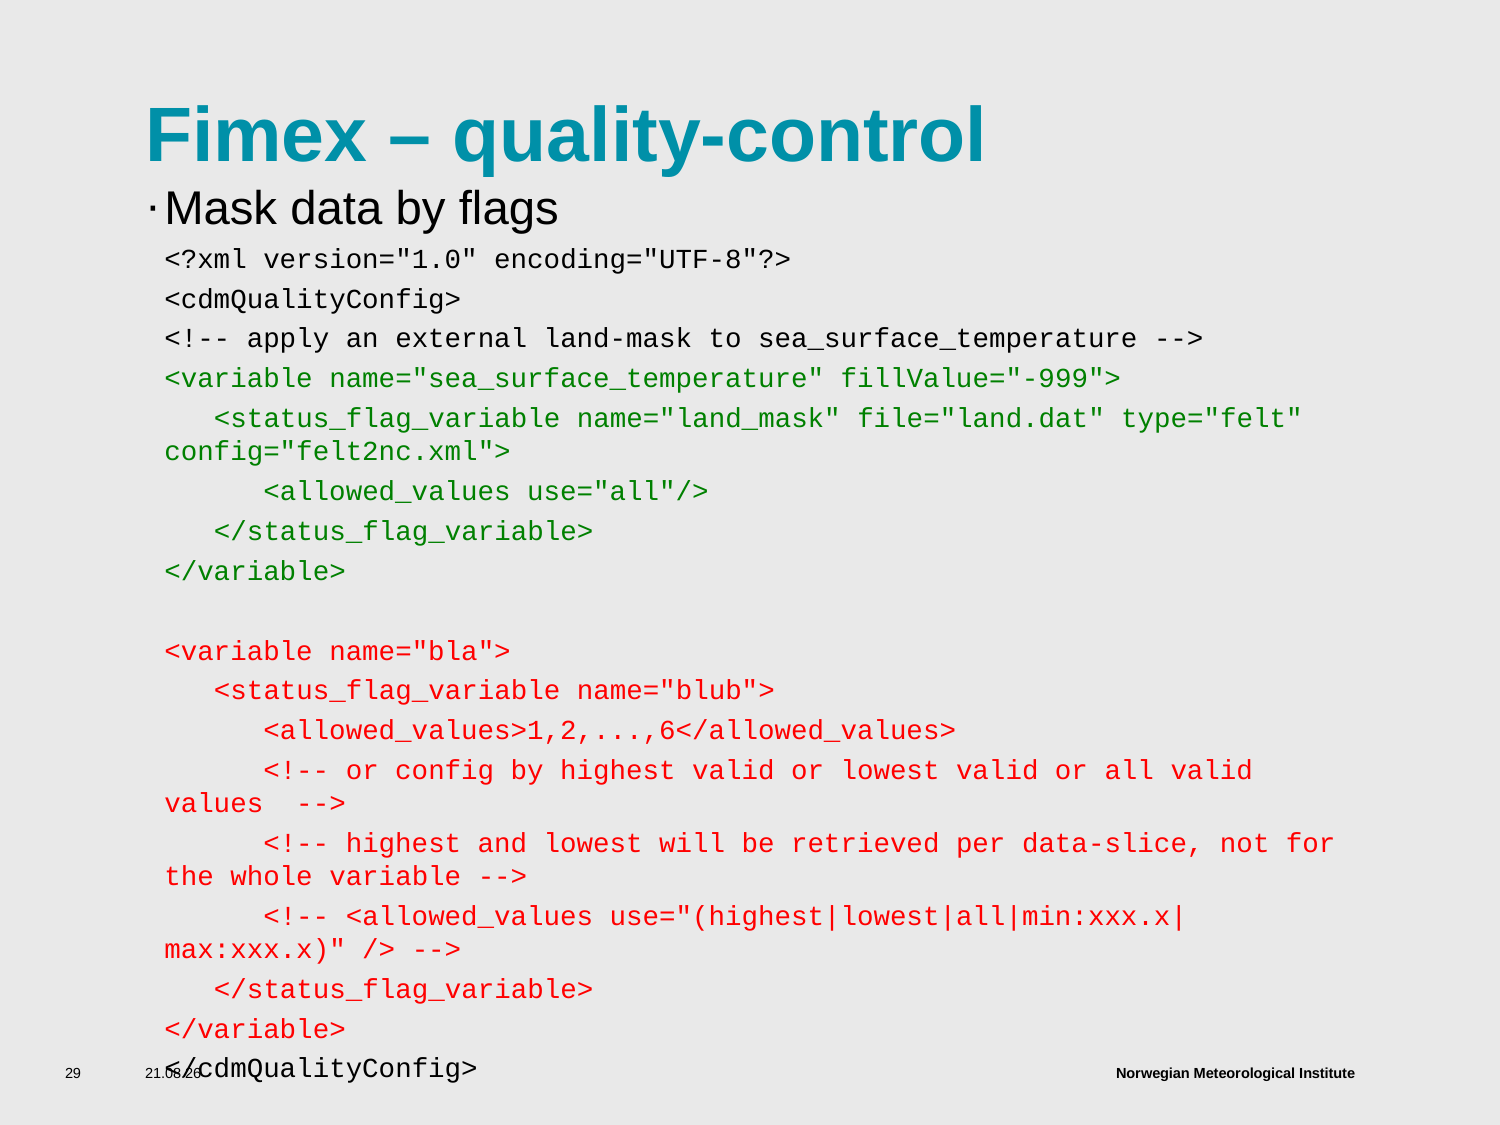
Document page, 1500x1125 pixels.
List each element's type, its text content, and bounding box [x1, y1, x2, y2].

list Mask data by flags <?xml version="1.0" encoding="UTF-8"?> <cdmQualityConfig> <!-- apply an external land-mask to sea_surface_temperature --> <variable name="sea_surface_temperature" fillValue="-999"> <status_flag_variable name="land_mask" file="land.dat" type="felt" config="felt2nc.xml"> <allowed_values use="all"/> </status_flag_variable> </variable> <variable name="bla"> <status_flag_variable name="blub"> <allowed_values>1,2,...,6</allowed_values> <!-- or config by highest valid or lowest valid or all valid values --> <!-- highest and lowest will be retrieved per data-slice, not for the whole variable --> <!-- <allowed_values use="(highest|lowest|all|min:xxx.x|max:xxx.x)" /> --> </status_flag_variable> </variable> </cdmQualityConfig> [145, 177, 1355, 1087]
title Fimex – quality-control [145, 83, 1355, 177]
